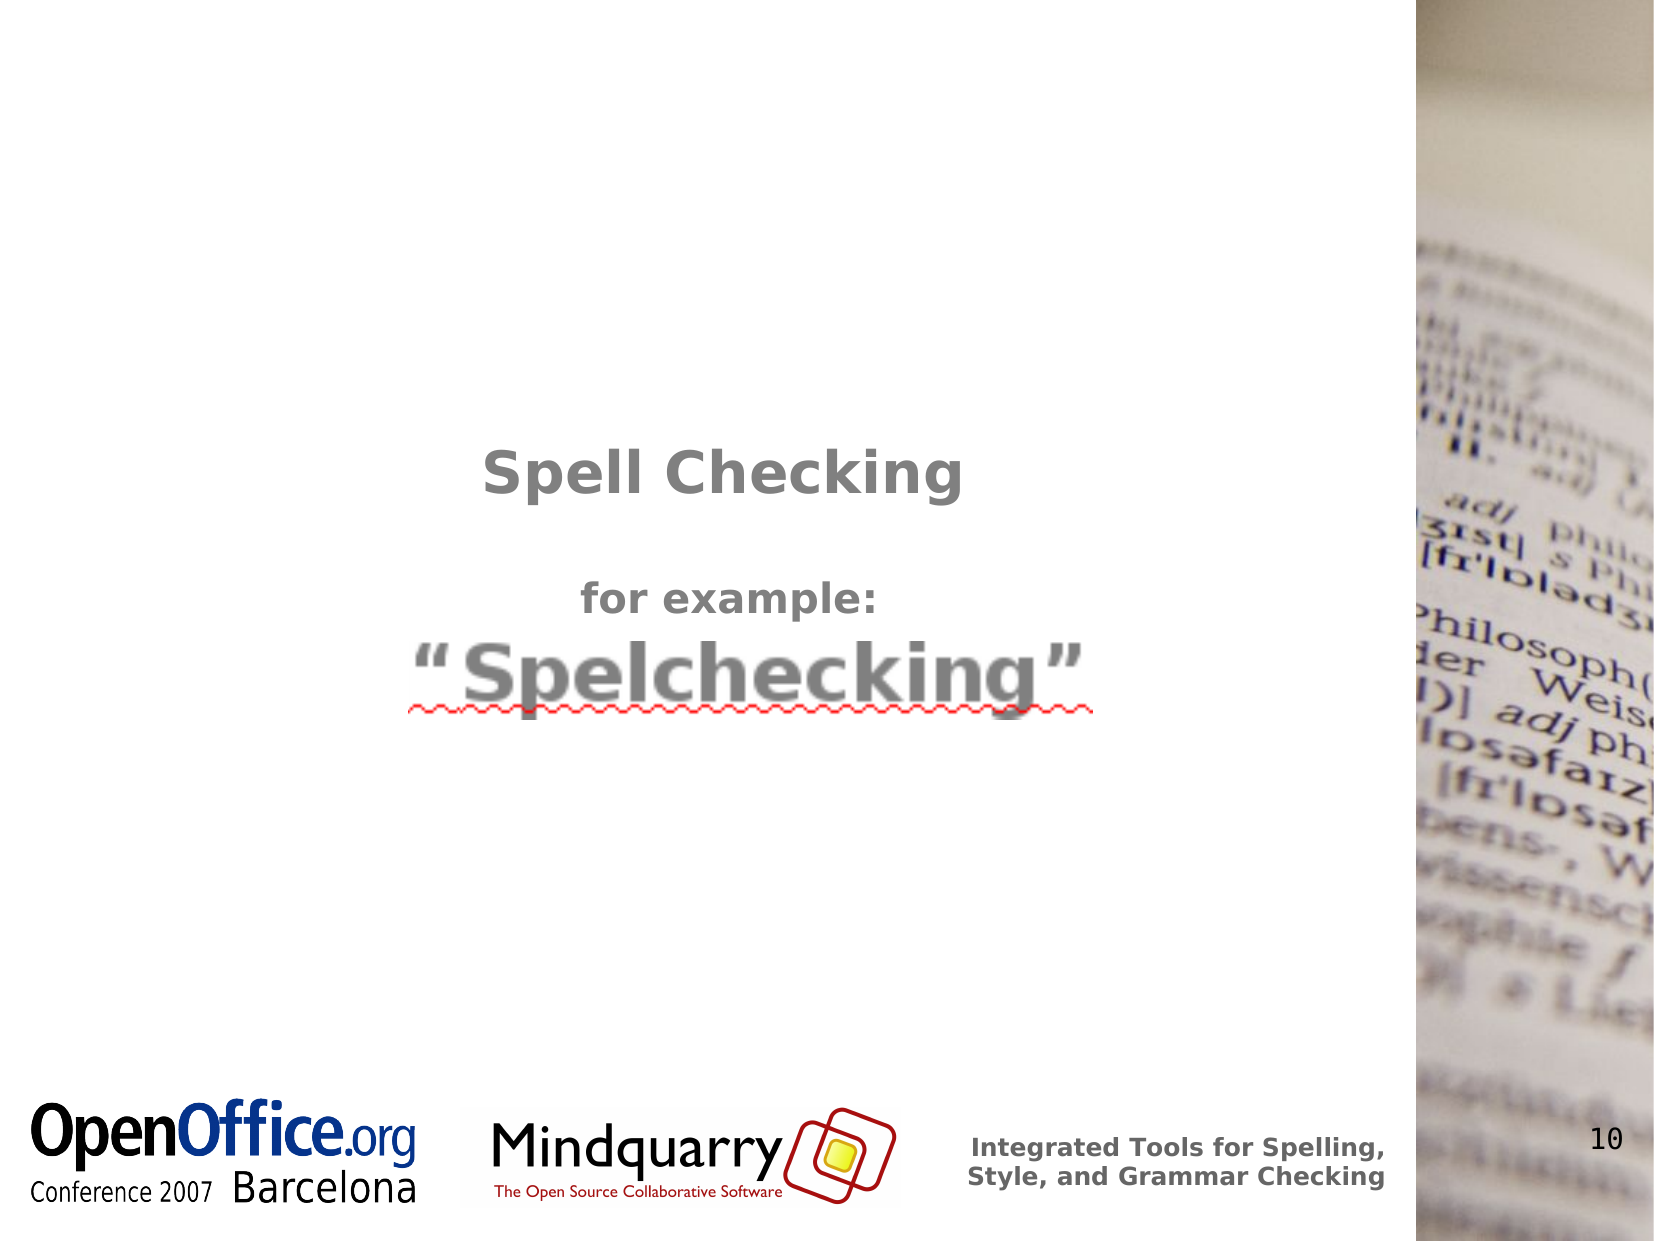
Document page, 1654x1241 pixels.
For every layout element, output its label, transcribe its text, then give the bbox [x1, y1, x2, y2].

picture [408, 641, 1093, 720]
picture [31, 1098, 415, 1203]
list Spell Checking for example: [59, 59, 1388, 945]
picture [460, 1107, 901, 1208]
picture [1416, 0, 1654, 1241]
